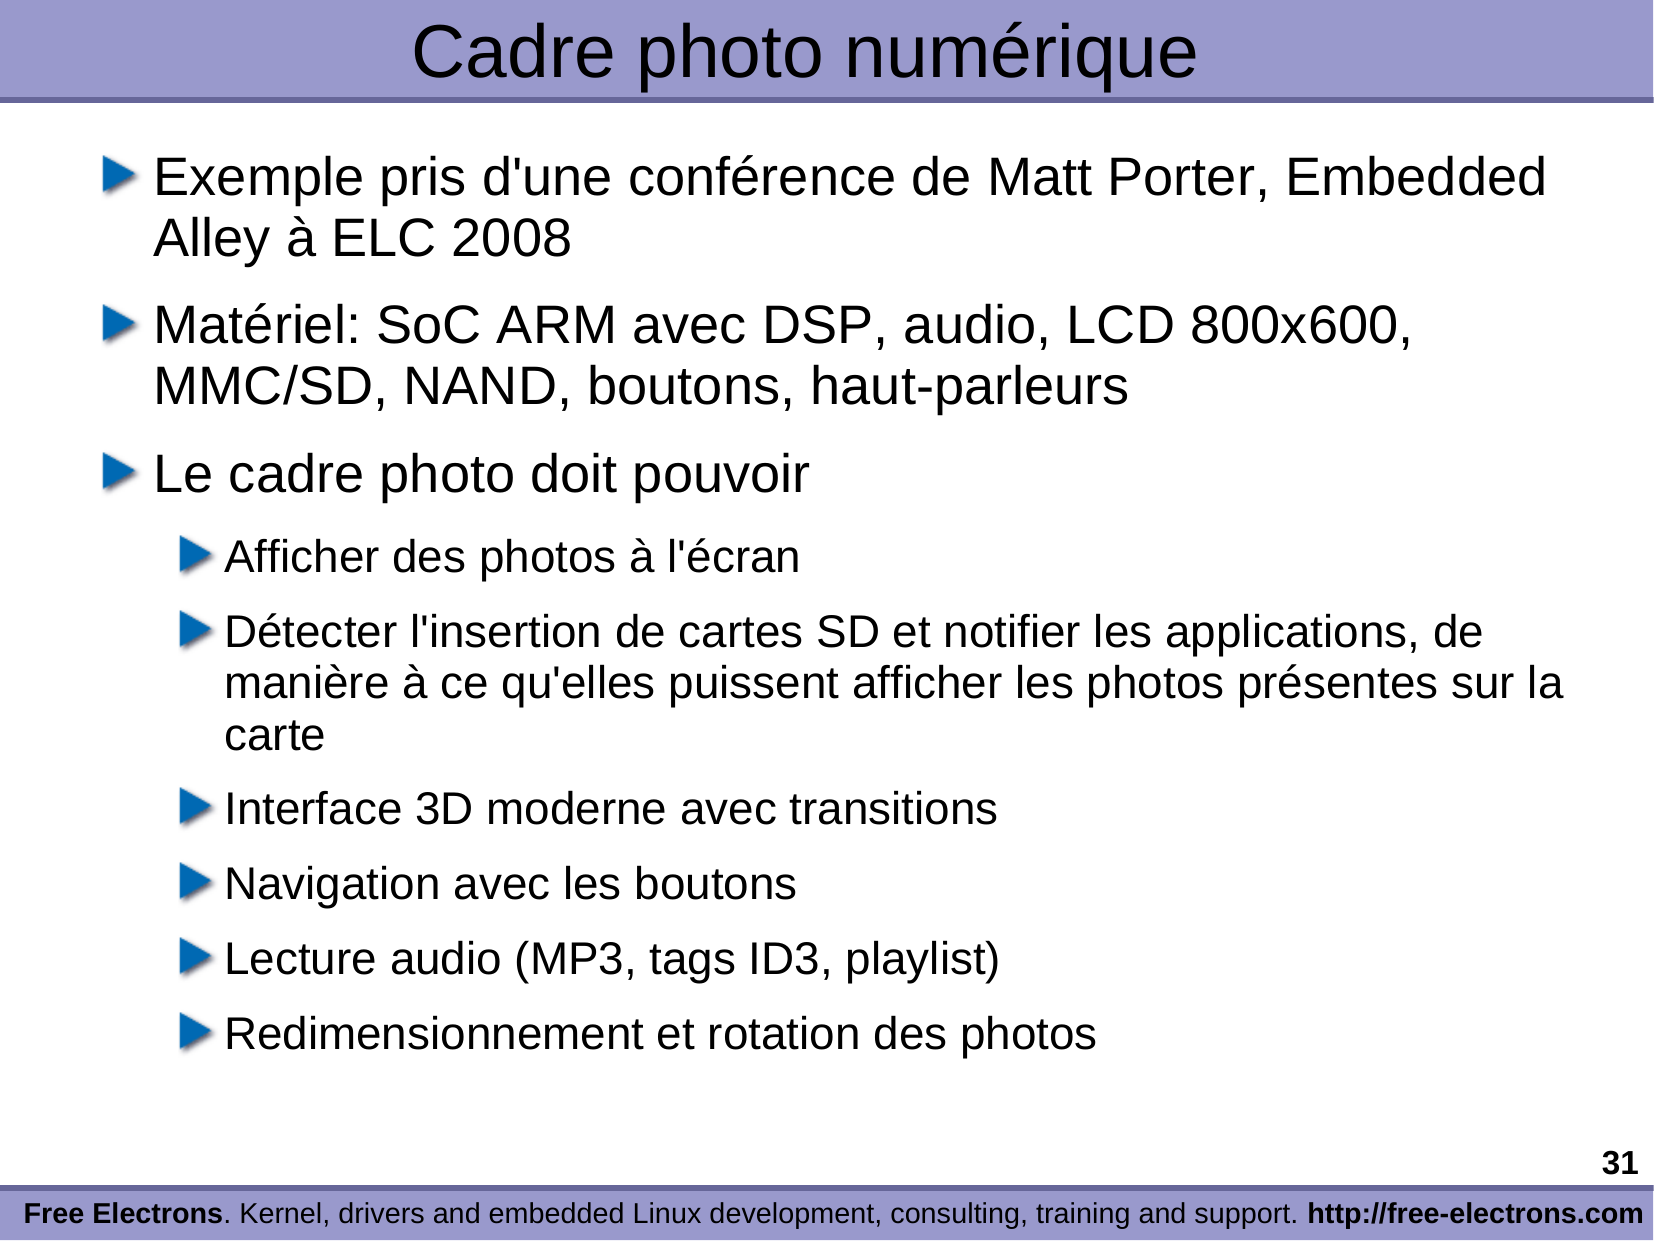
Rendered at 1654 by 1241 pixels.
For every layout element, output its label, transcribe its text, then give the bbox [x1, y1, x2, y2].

title Cadre photo numérique [60, 4, 1551, 98]
list Exemple pris d'une conférence de Matt Porter, Embedded Alley à ELC 2008 Matériel: SoC ARM avec DSP, audio, LCD 800x600, MMC/SD, NAND, boutons, haut-parleurs Le cadre photo doit pouvoir Afficher des photos à l'écran Détecter l'insertion de cartes SD et notifier les applications, de manière à ce qu'elles puissent afficher les photos présentes sur la carte Interface 3D moderne avec transitions Navigation avec les boutons Lecture audio (MP3, tags ID3, playlist) Redimensionnement et rotation des photos [82, 146, 1571, 1139]
